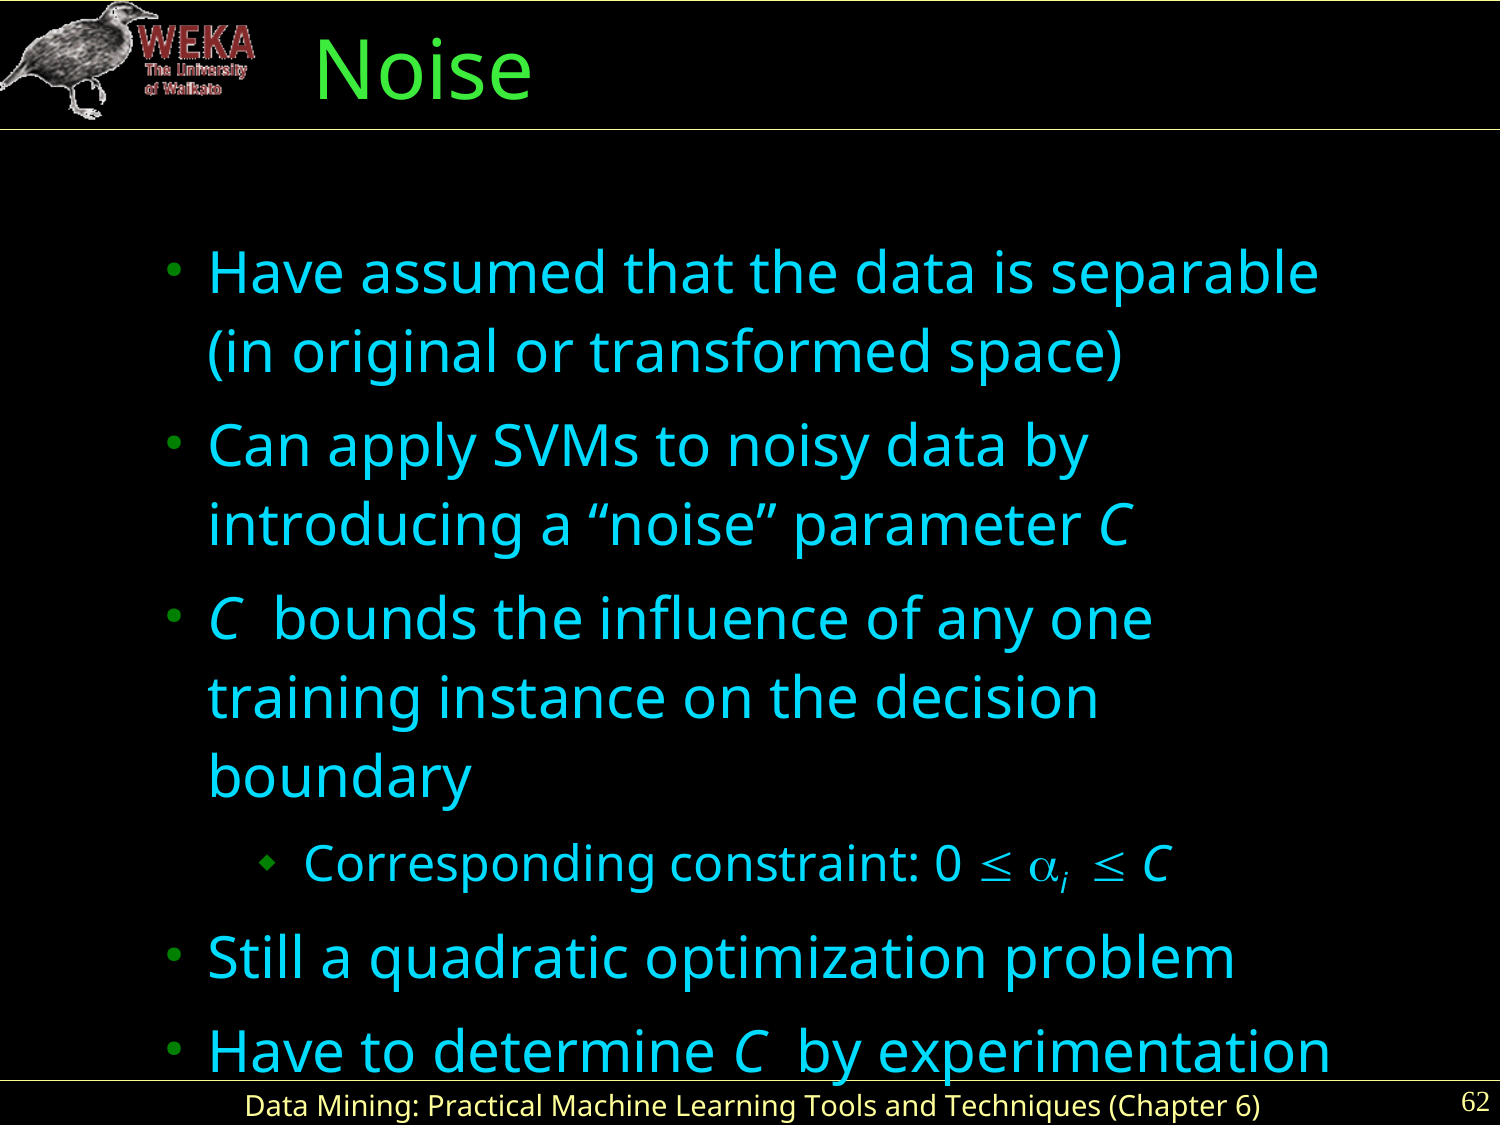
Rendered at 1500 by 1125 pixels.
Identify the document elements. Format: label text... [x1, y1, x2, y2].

list Have assumed that the data is separable (in original or transformed space) Can apply SVMs to noisy data by introducing a “noise” parameter C C bounds the influence of any one training instance on the decision boundary Corresponding constraint: 0  i  C Still a quadratic optimization problem Have to determine C by experimentation [149, 223, 1388, 1011]
title Noise [297, 0, 1500, 148]
picture [0, 1, 266, 129]
